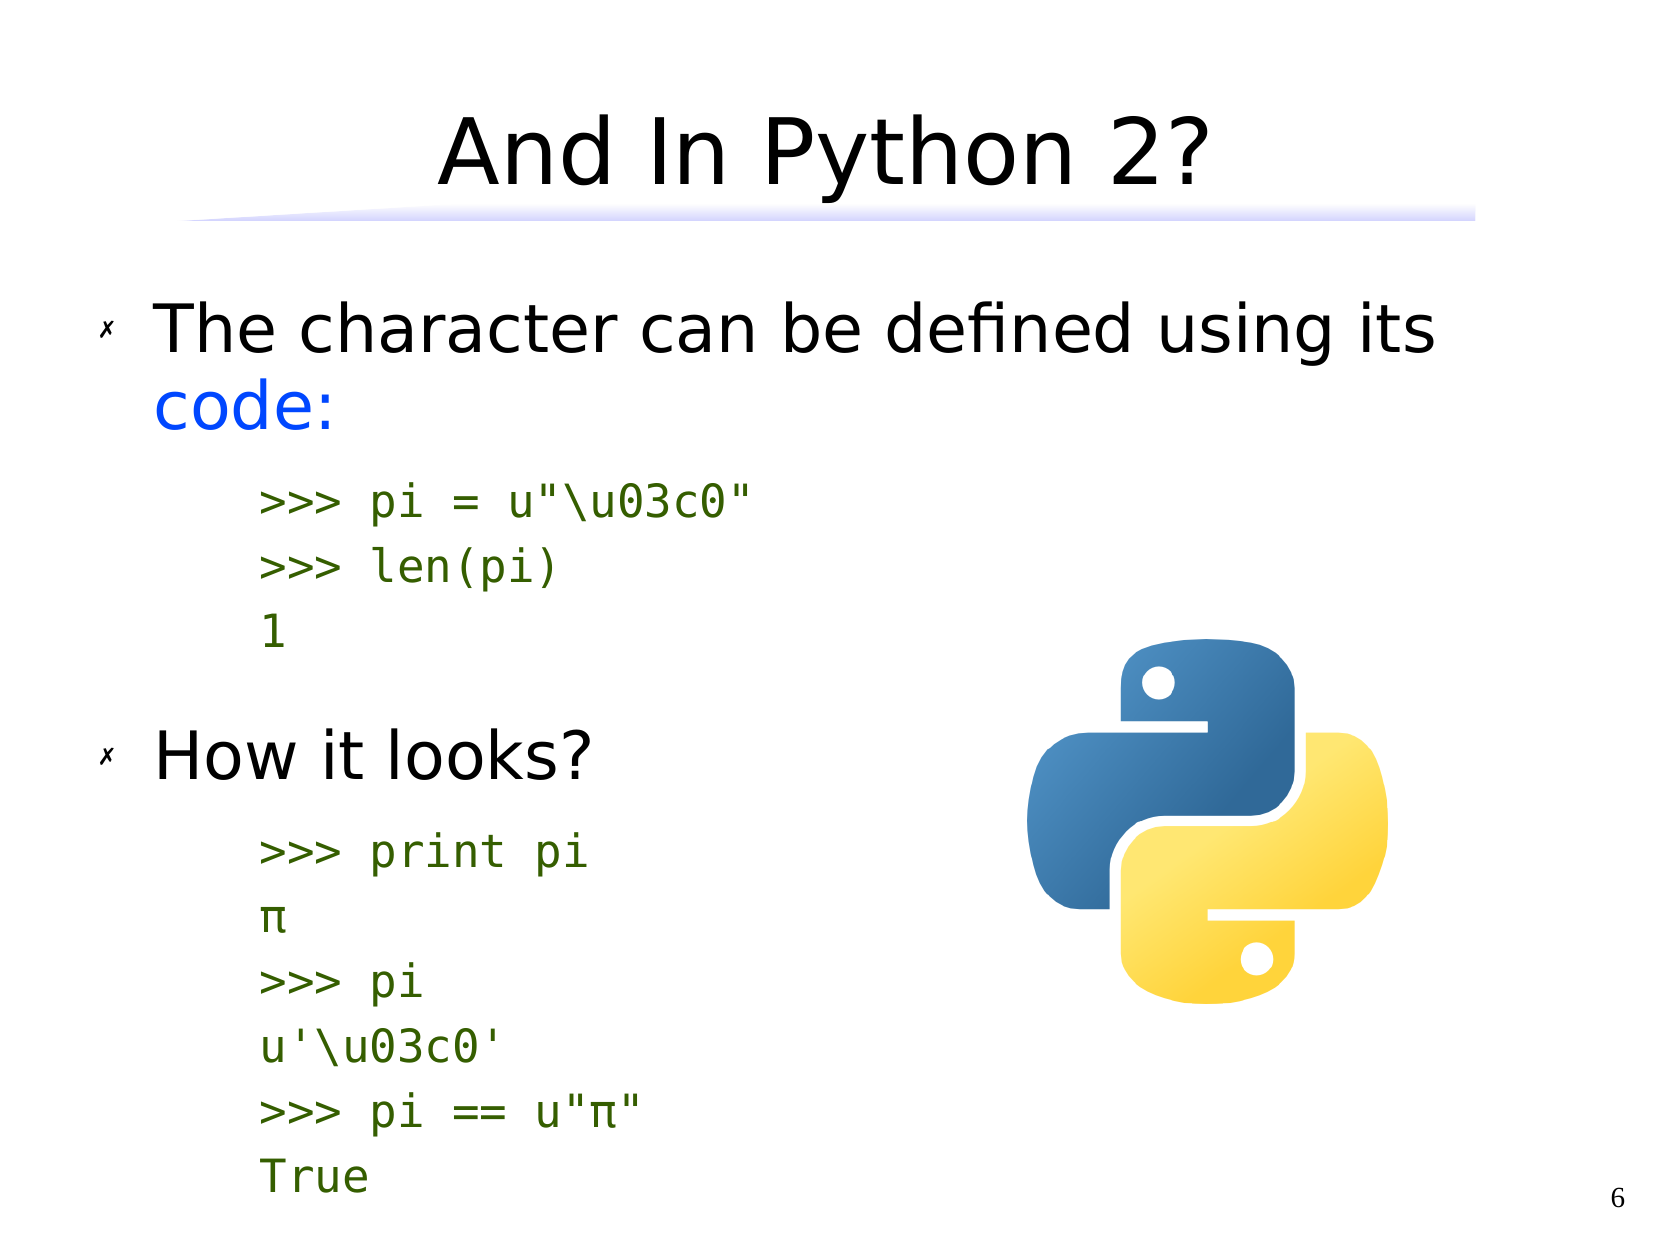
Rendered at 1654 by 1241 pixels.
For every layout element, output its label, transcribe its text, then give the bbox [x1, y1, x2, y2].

picture [1027, 639, 1388, 1004]
list The character can be defined using its code: >>> pi = u"\u03c0" >>> len(pi) 1 How it looks? >>> print pi π >>> pi u'\u03c0' >>> pi == u"π" True [82, 290, 1571, 1206]
title And In Python 2? [82, 49, 1571, 257]
